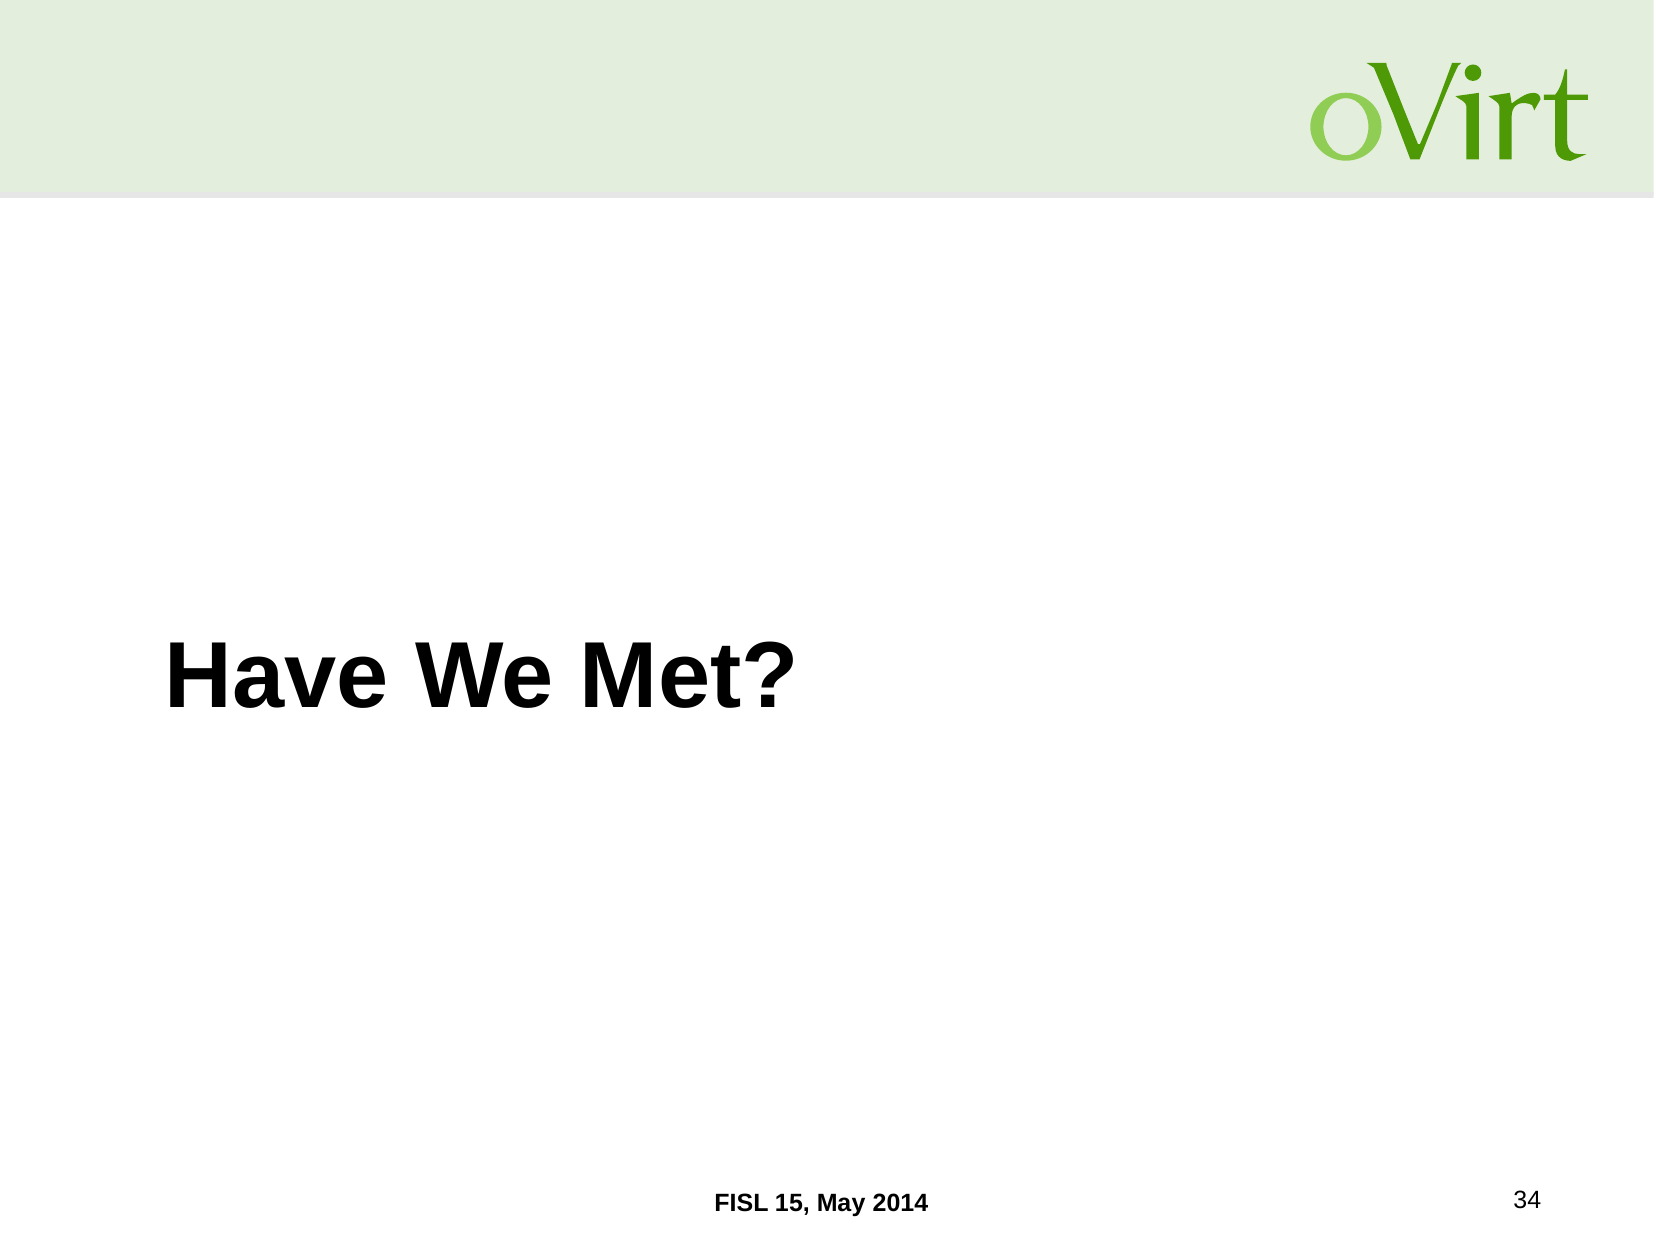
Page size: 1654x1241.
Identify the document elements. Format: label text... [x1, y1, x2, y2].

text_box Have We Met? [150, 615, 1654, 750]
